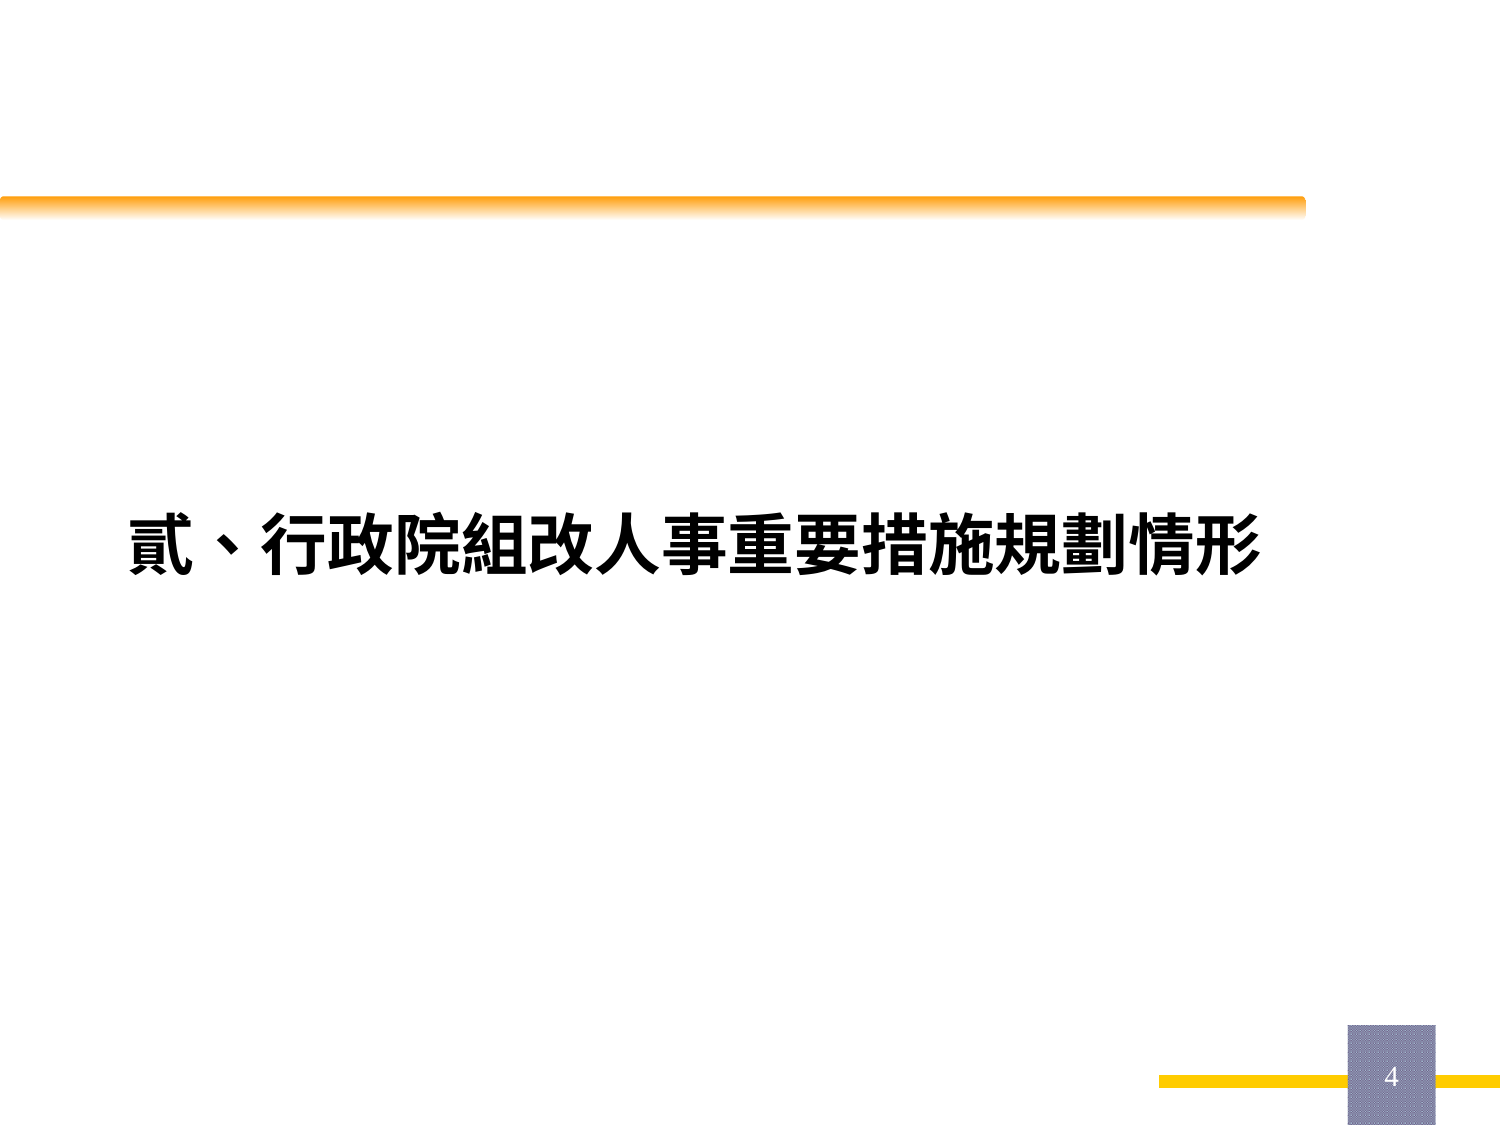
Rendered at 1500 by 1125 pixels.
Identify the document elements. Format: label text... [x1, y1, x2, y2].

title 貳、行政院組改人事重要措施規劃情形 [112, 349, 1388, 591]
text_box [1347, 1025, 1436, 1125]
